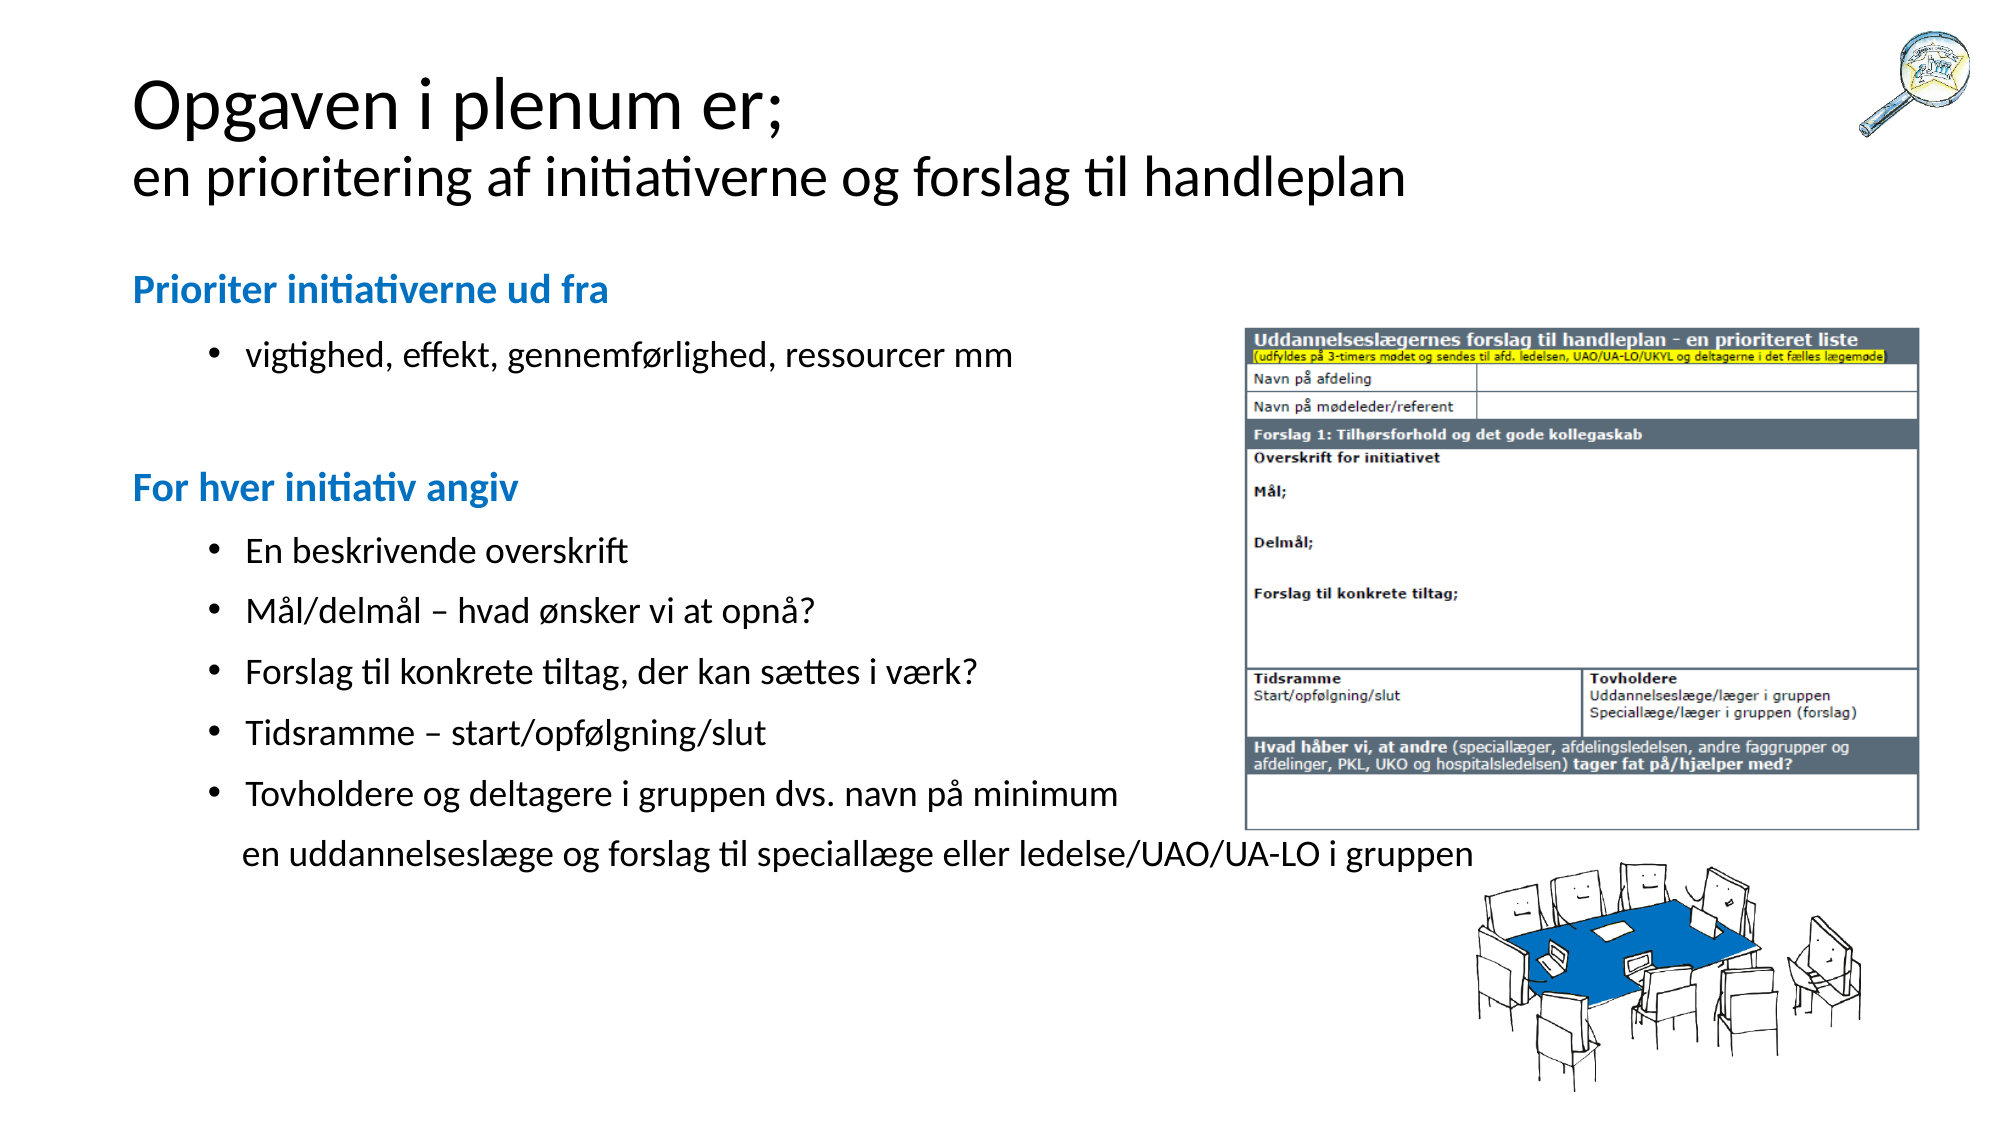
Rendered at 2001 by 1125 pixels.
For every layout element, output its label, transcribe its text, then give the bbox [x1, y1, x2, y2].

title Opgaven i plenum er; en prioritering af initiativerne og forslag til handleplan [117, 19, 1802, 315]
list Prioriter initiativerne ud fra vigtighed, effekt, gennemførlighed, ressourcer mm For hver initiativ angiv En beskrivende overskrift Mål/delmål – hvad ønsker vi at opnå? Forslag til konkrete tiltag, der kan sættes i værk? Tidsramme – start/opfølgning/slut Tovholdere og deltagere i gruppen dvs. navn på minimum en uddannelseslæge og forslag til speciallæge eller ledelse/UAO/UA-LO i gruppen [117, 240, 1612, 1068]
picture [1850, 22, 1976, 139]
picture [1476, 862, 1861, 1092]
picture [1234, 317, 1926, 839]
